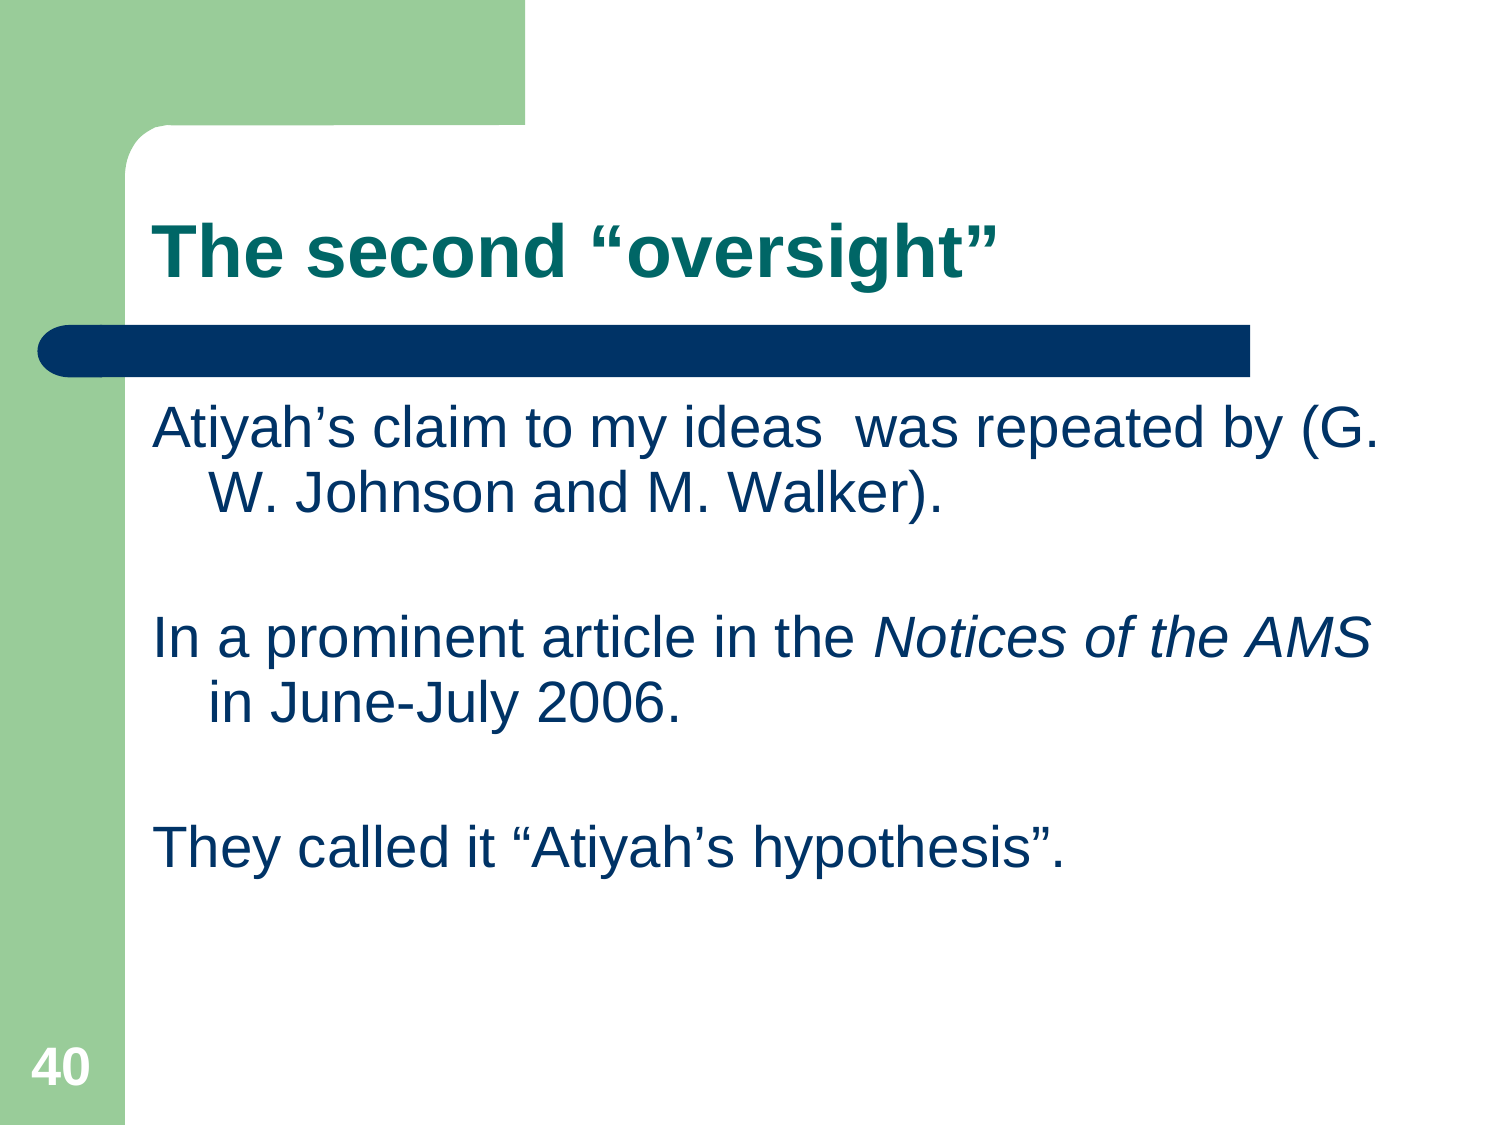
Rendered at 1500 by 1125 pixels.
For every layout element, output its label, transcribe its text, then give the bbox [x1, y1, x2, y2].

title The second “oversight” [136, 136, 1414, 301]
list Atiyah’s claim to my ideas was repeated by (G. W. Johnson and M. Walker). In a prominent article in the Notices of the AMS in June-July 2006. They called it “Atiyah’s hypothesis”. [137, 387, 1400, 1007]
